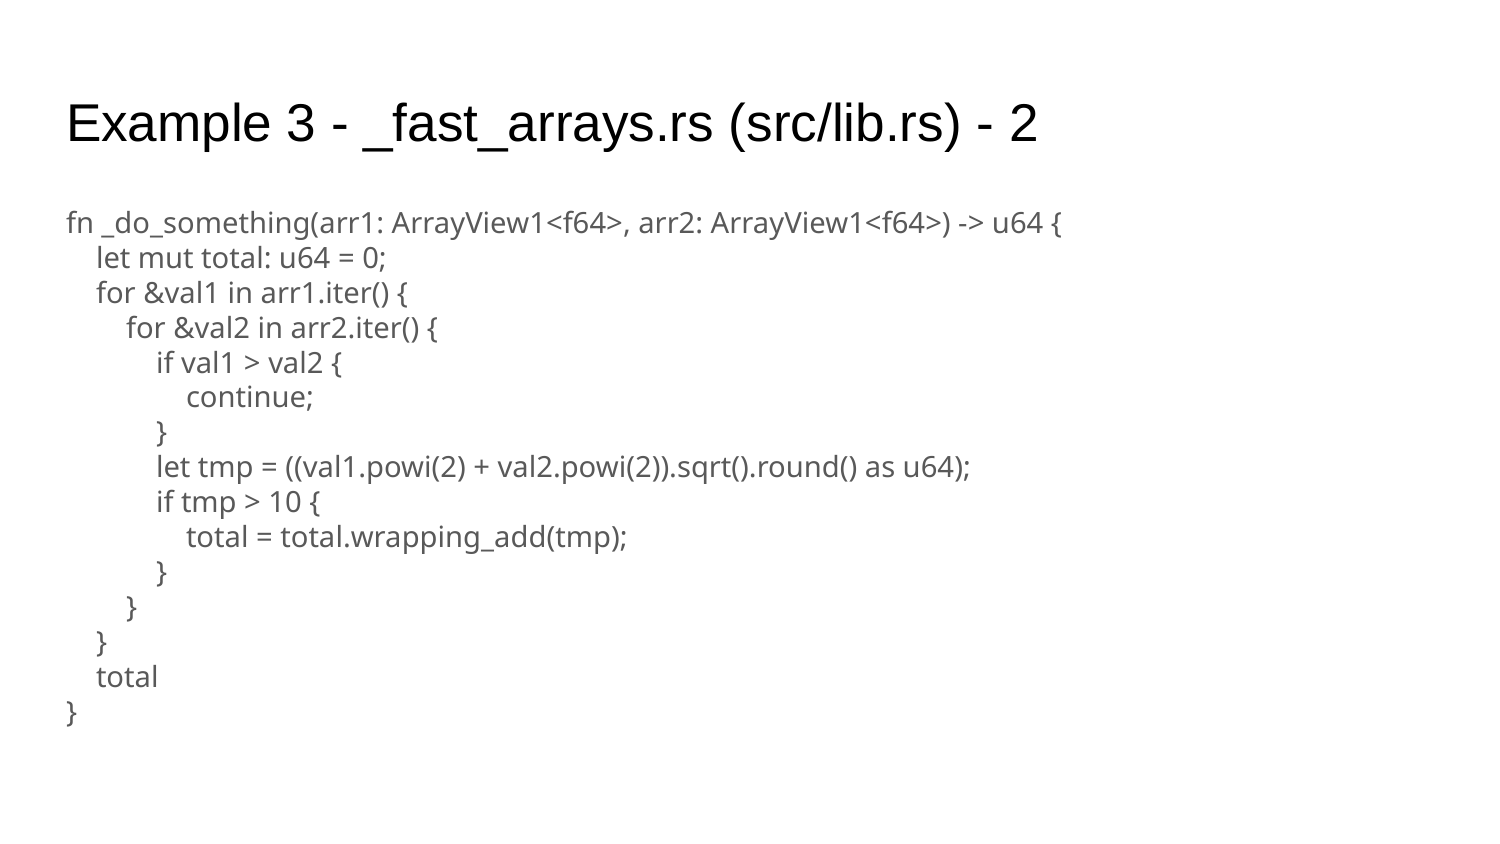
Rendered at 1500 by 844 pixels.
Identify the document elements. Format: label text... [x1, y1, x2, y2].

list fn _do_something(arr1: ArrayView1<f64>, arr2: ArrayView1<f64>) -> u64 { let mut total: u64 = 0; for &val1 in arr1.iter() { for &val2 in arr2.iter() { if val1 > val2 { continue; } let tmp = ((val1.powi(2) + val2.powi(2)).sqrt().round() as u64); if tmp > 10 { total = total.wrapping_add(tmp); } } } total } [51, 189, 1449, 819]
title Example 3 - _fast_arrays.rs (src/lib.rs) - 2 [51, 72, 1449, 167]
